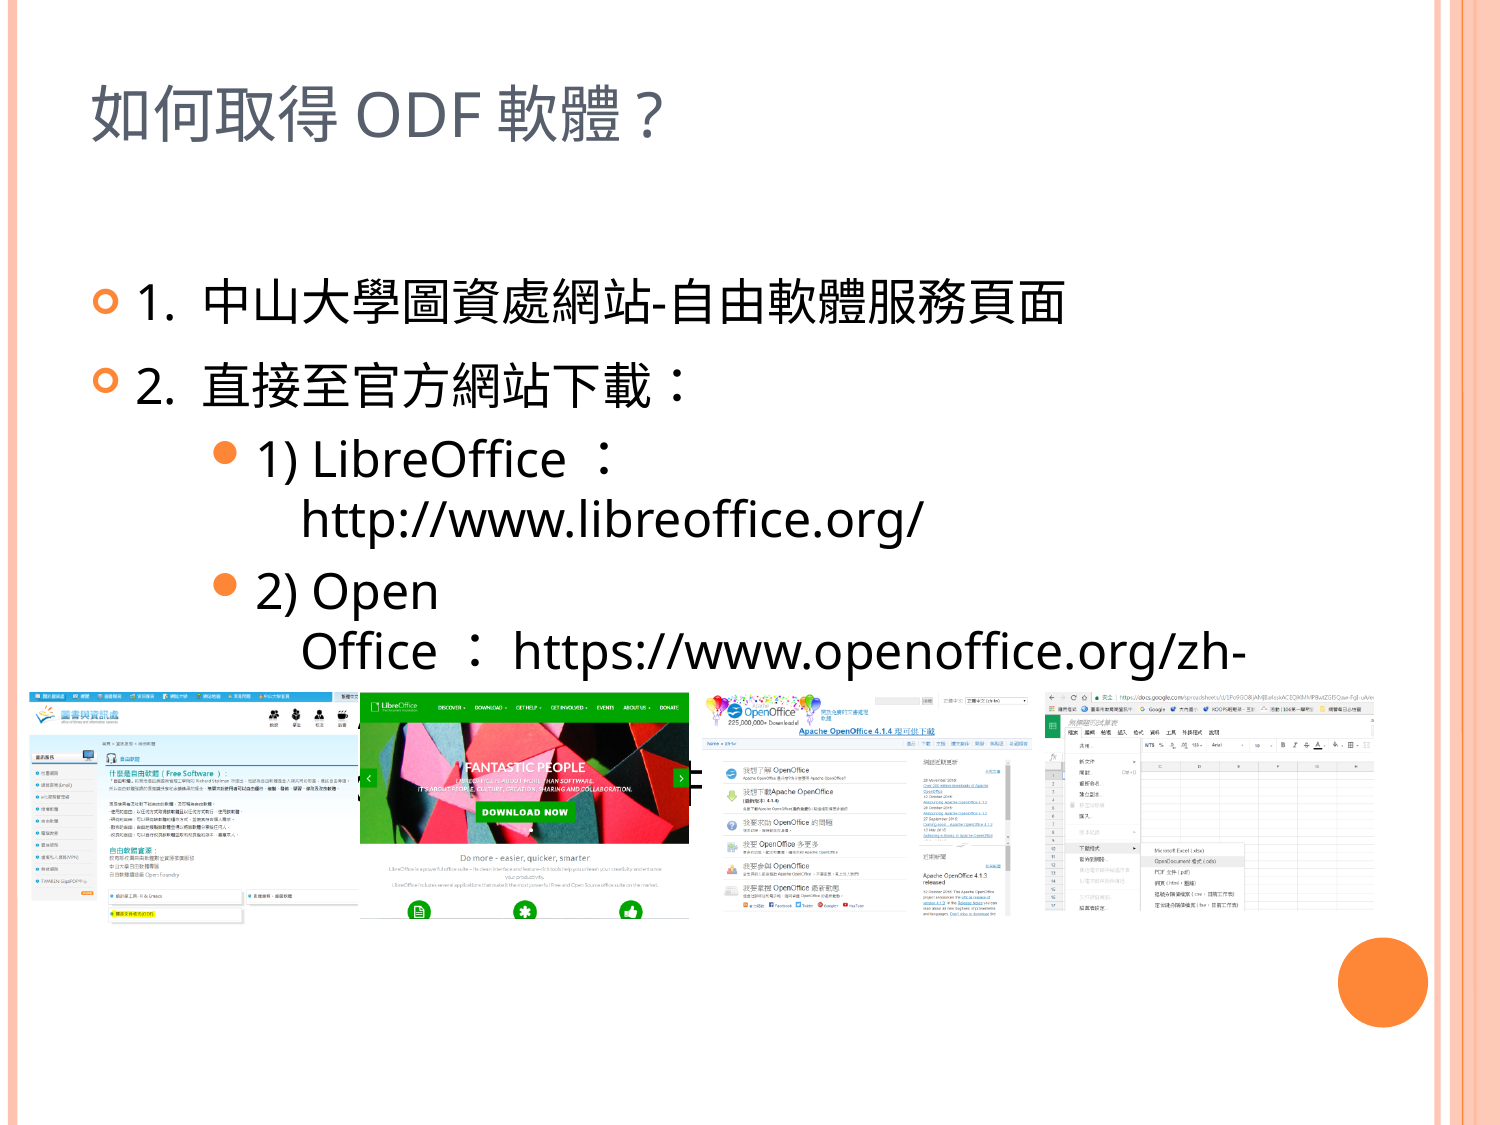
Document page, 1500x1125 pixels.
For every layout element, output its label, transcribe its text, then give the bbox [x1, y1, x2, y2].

picture [29, 692, 358, 929]
picture [360, 692, 689, 919]
list 1. 中山大學圖資處網站-自由軟體 服務頁面 2. 直接至官方網站下載： 1) LibreOffice： http://www.libreoffice.org/ 2) Open Office：https://www.openoffice.org/zh-tw/ 3. 免費Google 雲端文件 [75, 262, 1300, 1062]
title 如何取得ODF軟體? [75, 45, 1300, 233]
picture [1045, 692, 1374, 911]
picture [702, 692, 1032, 916]
